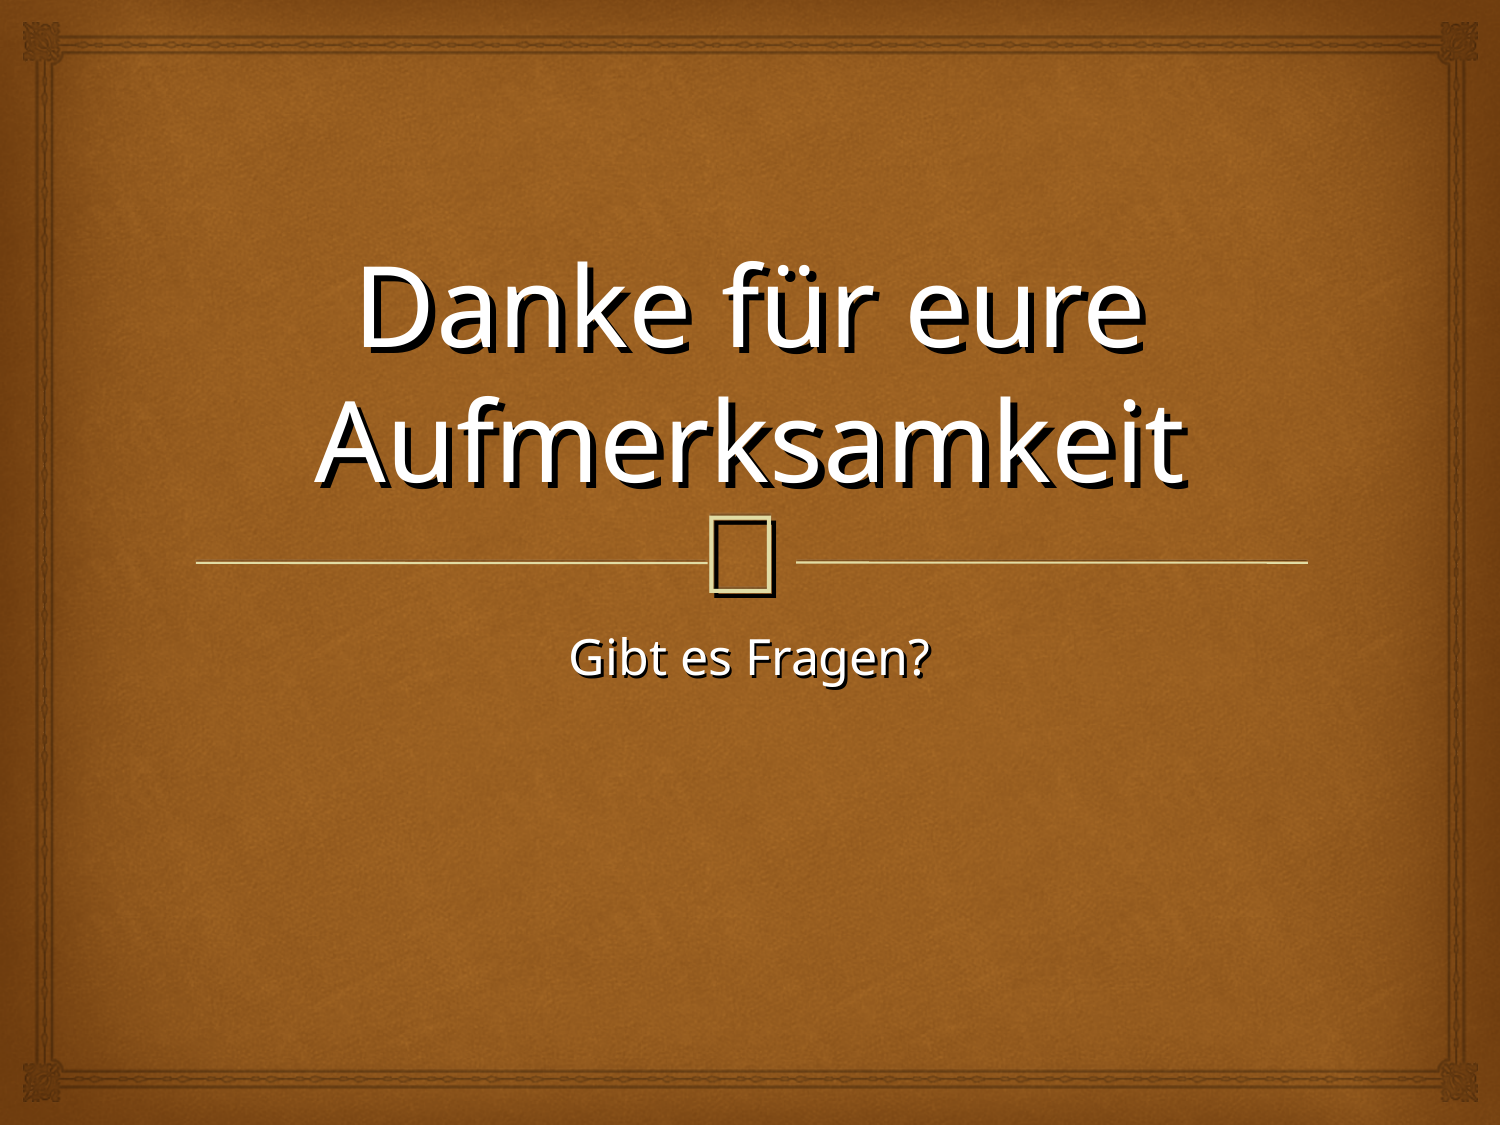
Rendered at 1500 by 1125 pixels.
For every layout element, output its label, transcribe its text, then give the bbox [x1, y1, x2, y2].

subtitle Gibt es Fragen? [225, 618, 1276, 906]
title Danke für eure Aufmerksamkeit [194, 227, 1306, 512]
